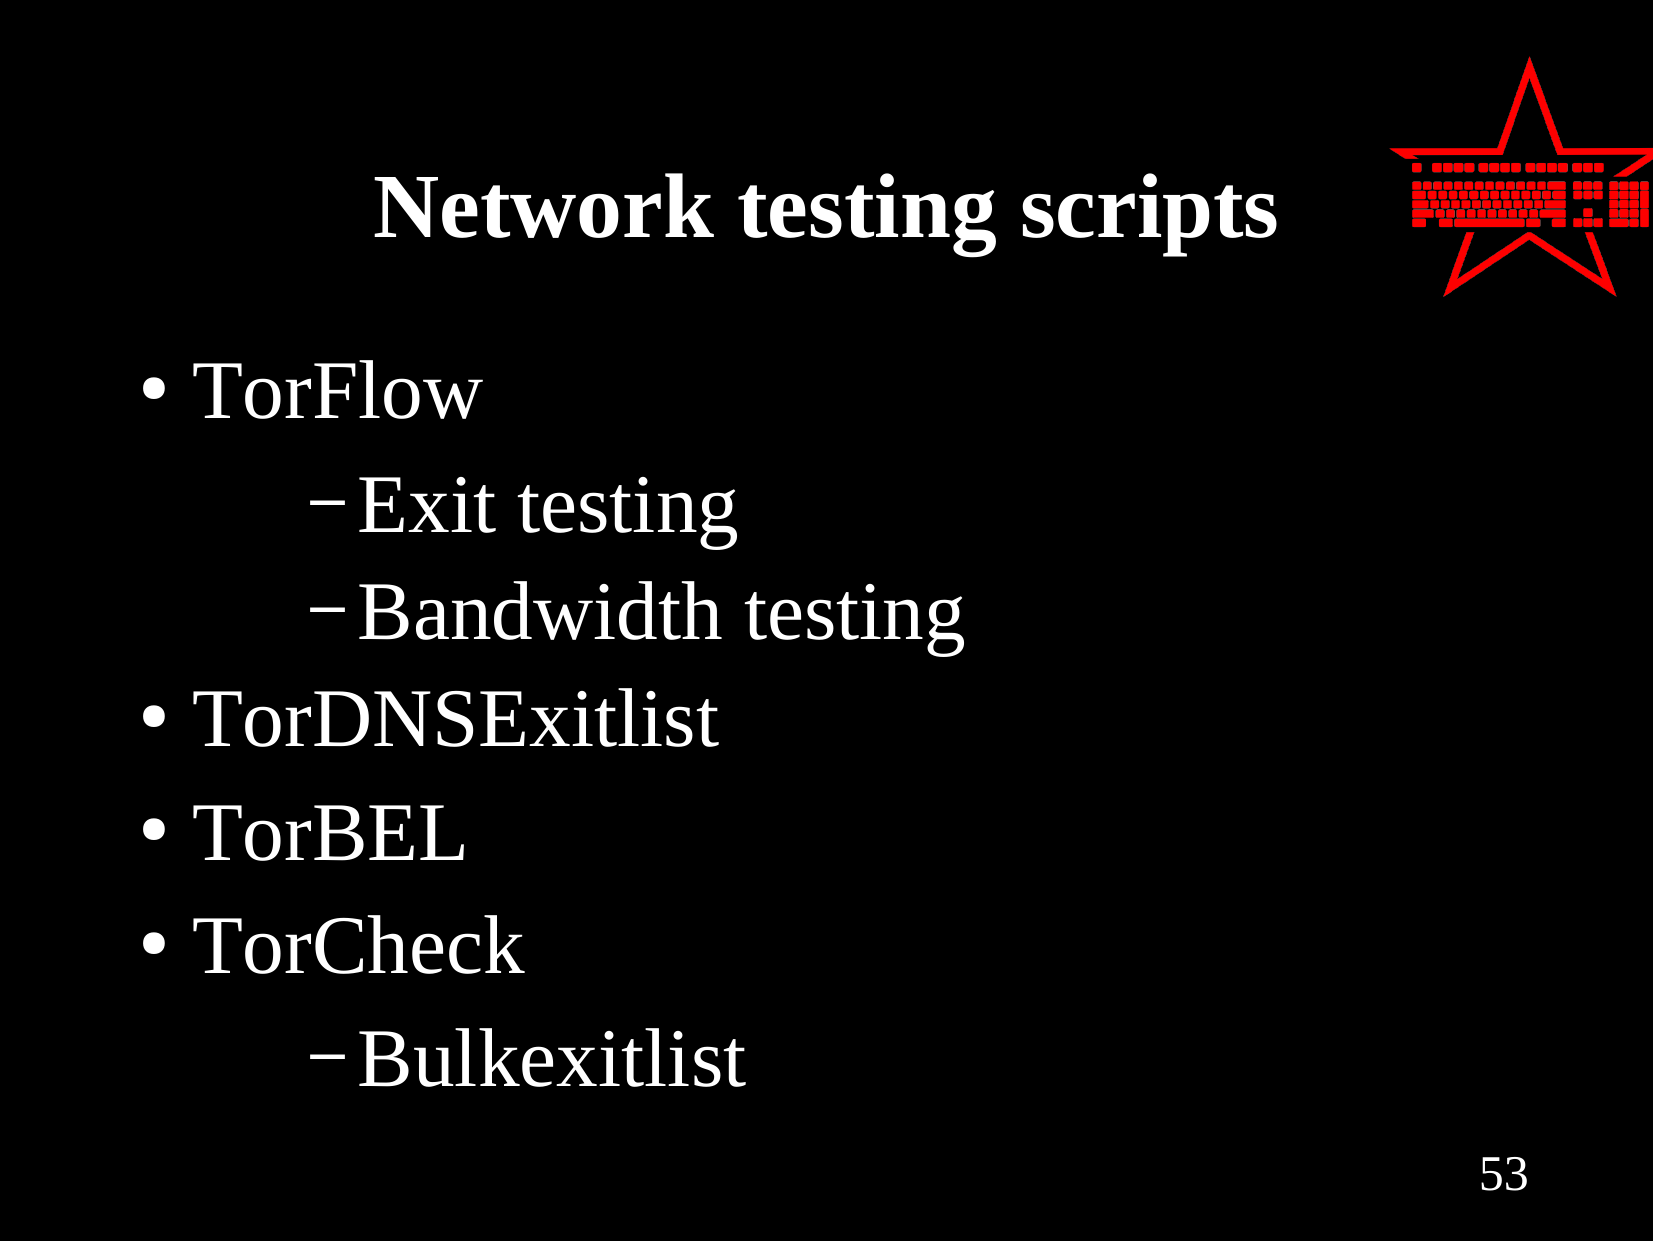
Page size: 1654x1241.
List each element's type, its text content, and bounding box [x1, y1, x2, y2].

title Network testing scripts [121, 102, 1534, 311]
list TorFlow Exit testing Bandwidth testing TorDNSExitlist TorBEL TorCheck Bulkexitlist [121, 344, 1534, 1127]
picture [1389, 56, 1653, 297]
